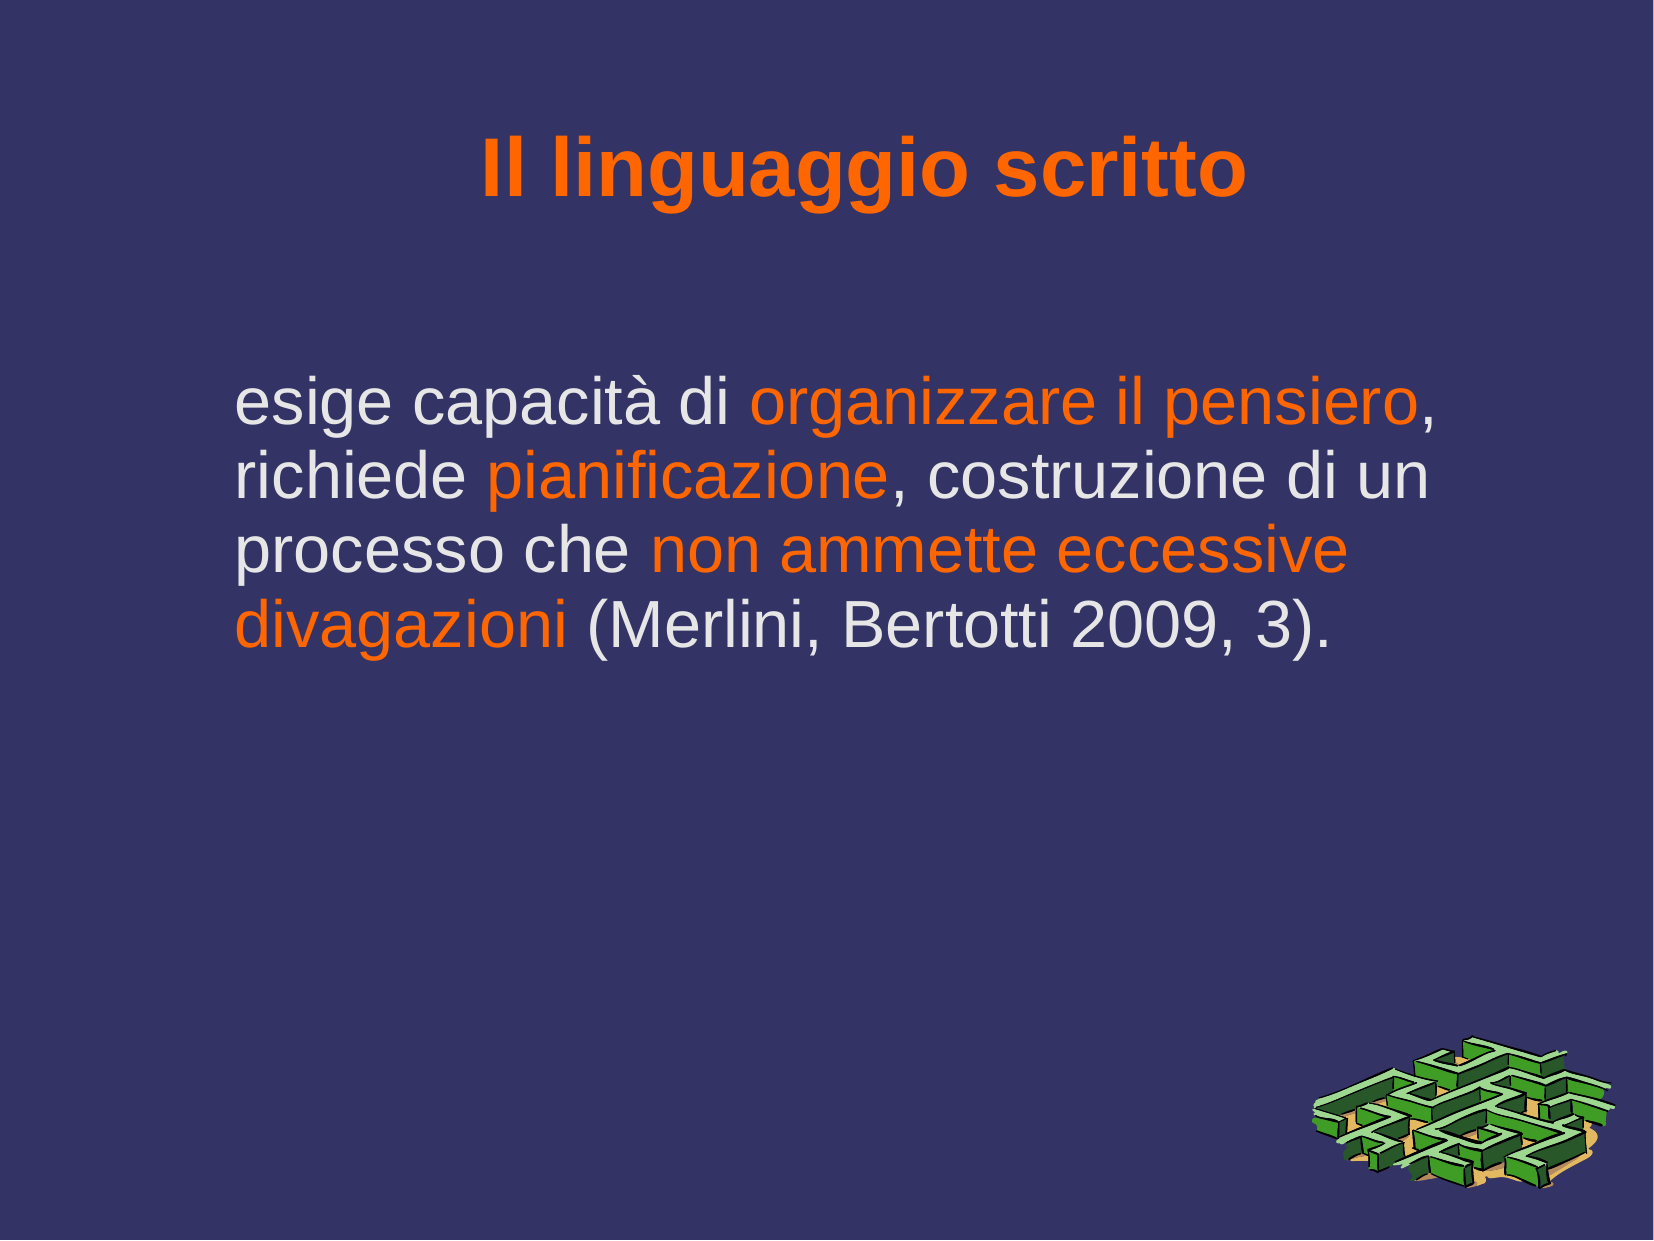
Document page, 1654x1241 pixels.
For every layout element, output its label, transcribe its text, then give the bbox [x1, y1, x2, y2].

text_box esige capacità di organizzare il pensiero, richiede pianificazione, costruzione di un processo che non ammette eccessive divagazioni (Merlini, Bertotti 2009, 3). [178, 364, 1570, 1146]
text_box Il linguaggio scritto [82, 64, 1347, 272]
